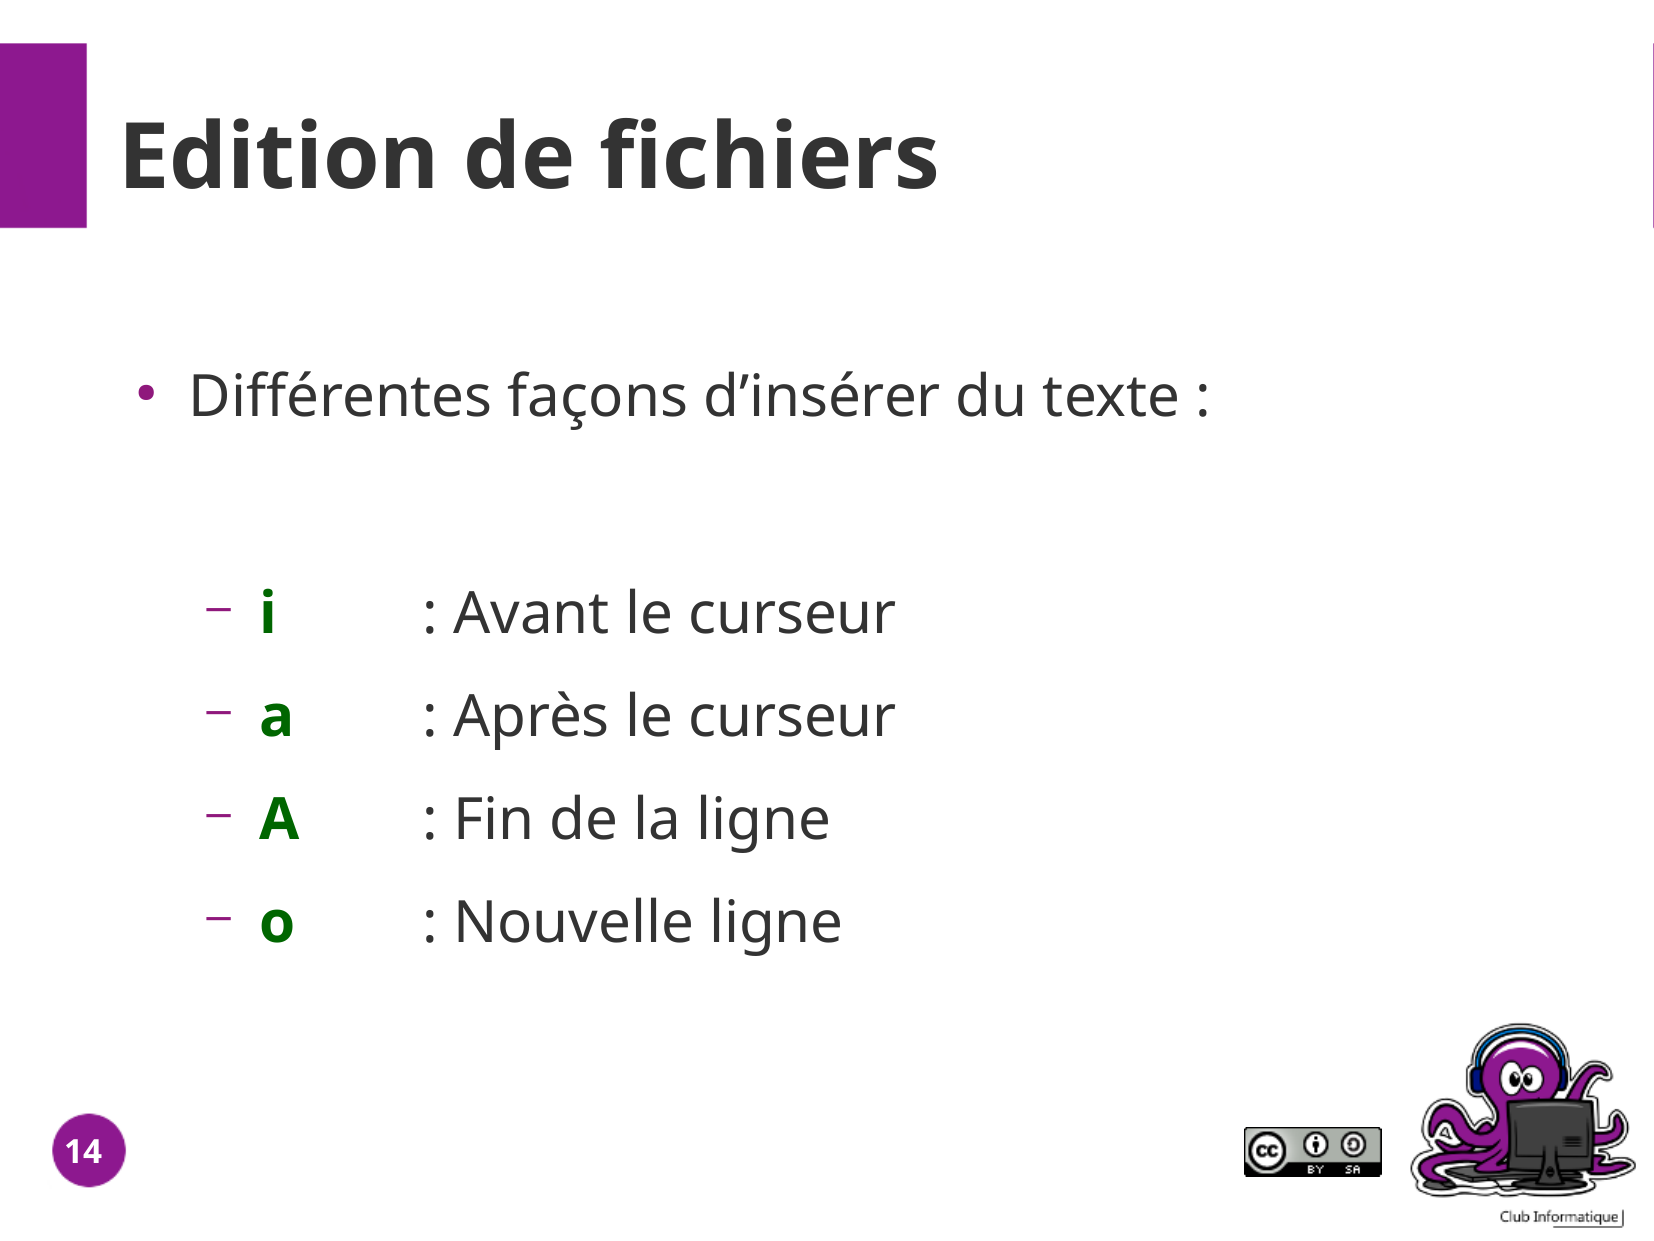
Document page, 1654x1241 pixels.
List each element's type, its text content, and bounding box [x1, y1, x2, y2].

title Edition de fichiers [118, 49, 1571, 257]
list Différentes façons d’insérer du texte : i : Avant le curseur a : Après le curseur A : Fin de la ligne o : Nouvelle ligne [118, 354, 1536, 1074]
picture [0, 0, 1654, 1241]
